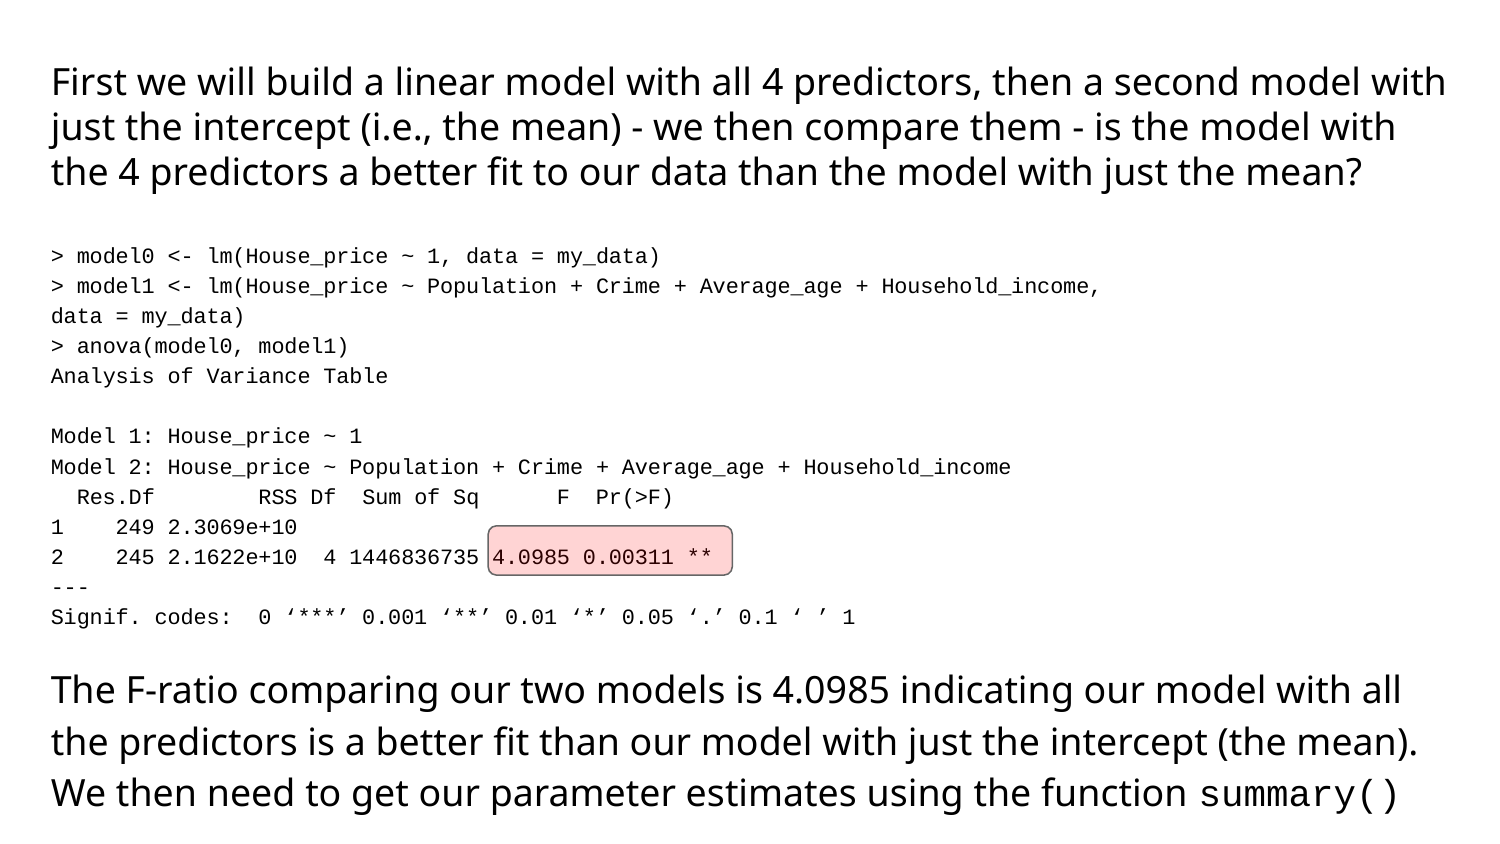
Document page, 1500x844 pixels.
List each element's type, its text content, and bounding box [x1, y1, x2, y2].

text_box [488, 525, 733, 576]
text_box First we will build a linear model with all 4 predictors, then a second model with just the intercept (i.e., the mean) - we then compare them - is the model with the 4 predictors a better fit to our data than the model with just the mean? > model0 <- lm(House_price ~ 1, data = my_data) > model1 <- lm(House_price ~ Population + Crime + Average_age + Household_income, data = my_data) > anova(model0, model1) Analysis of Variance Table Model 1: House_price ~ 1 Model 2: House_price ~ Population + Crime + Average_age + Household_income Res.Df RSS Df Sum of Sq F Pr(>F) 1 249 2.3069e+10 2 245 2.1622e+10 4 1446836735 4.0985 0.00311 ** --- Signif. codes: 0 ‘***’ 0.001 ‘**’ 0.01 ‘*’ 0.05 ‘.’ 0.1 ‘ ’ 1 The F-ratio comparing our two models is 4.0985 indicating our model with all the predictors is a better fit than our model with just the intercept (the mean). We then need to get our parameter estimates using the function summary() [35, 42, 1464, 826]
